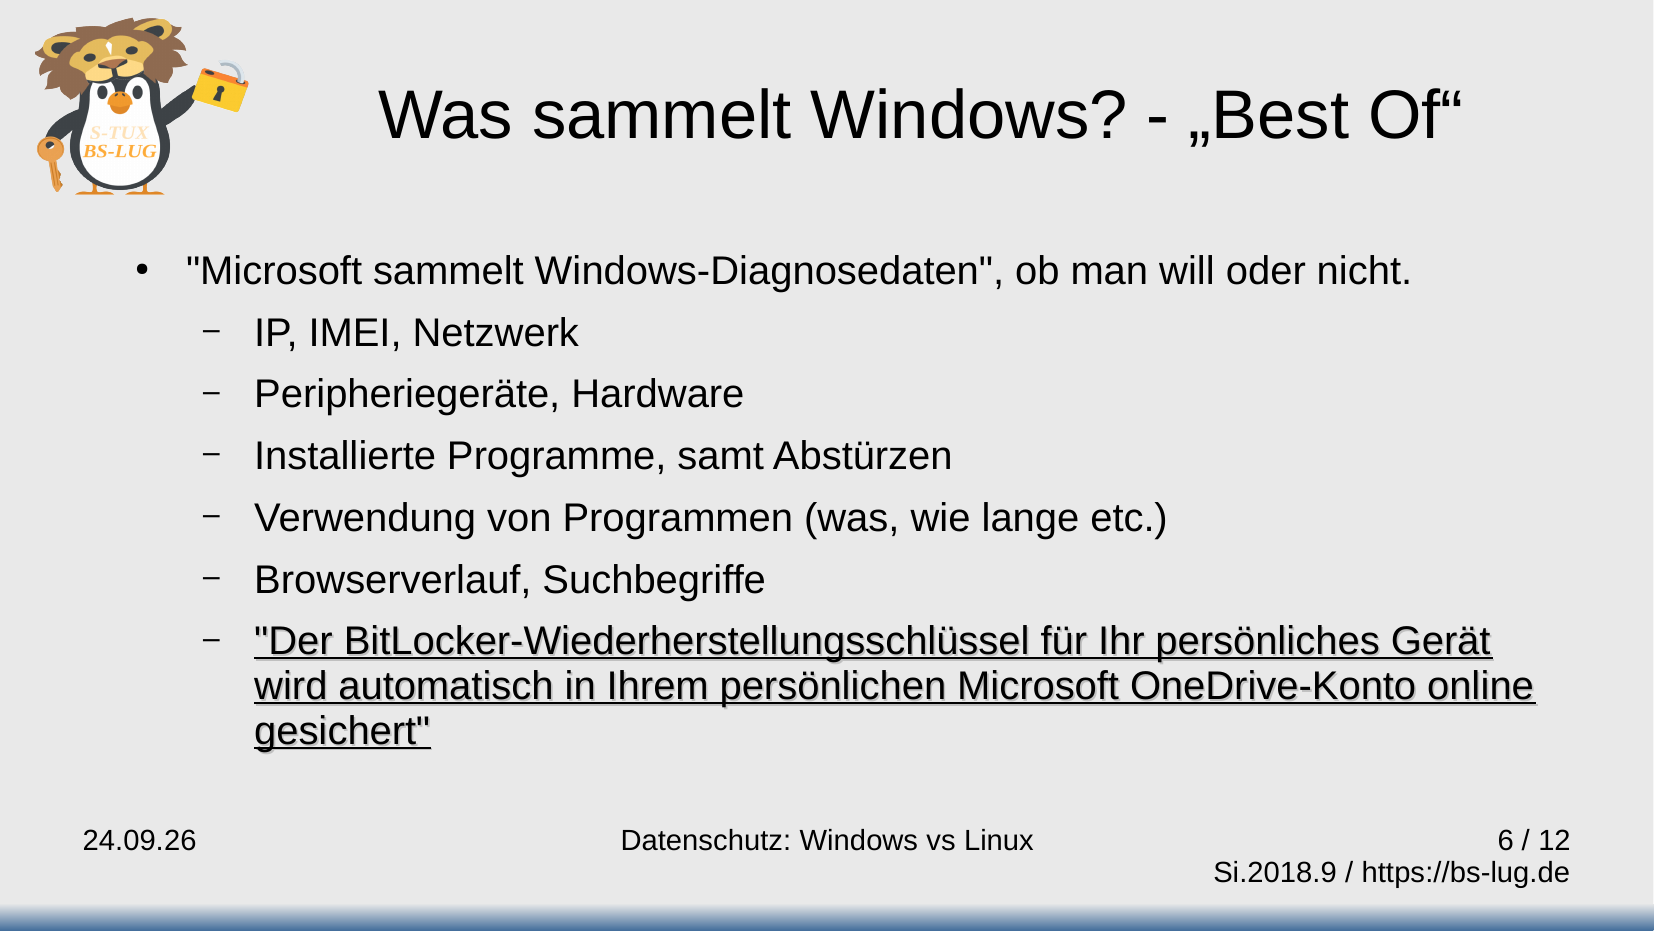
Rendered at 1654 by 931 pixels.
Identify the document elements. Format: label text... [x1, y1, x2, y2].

picture [35, 17, 249, 211]
list "Microsoft sammelt Windows-Diagnosedaten", ob man will oder nicht. IP, IMEI, Netzwerk Peripheriegeräte, Hardware Installierte Programme, samt Abstürzen Verwendung von Programmen (was, wie lange etc.) Browserverlauf, Suchbegriffe "Der BitLocker-Wiederherstellungsschlüssel für Ihr persönliches Gerät wird automatisch in Ihrem persönlichen Microsoft OneDrive-Konto online gesichert" [118, 248, 1571, 758]
title Was sammelt Windows? - „Best Of“ [271, 37, 1571, 193]
